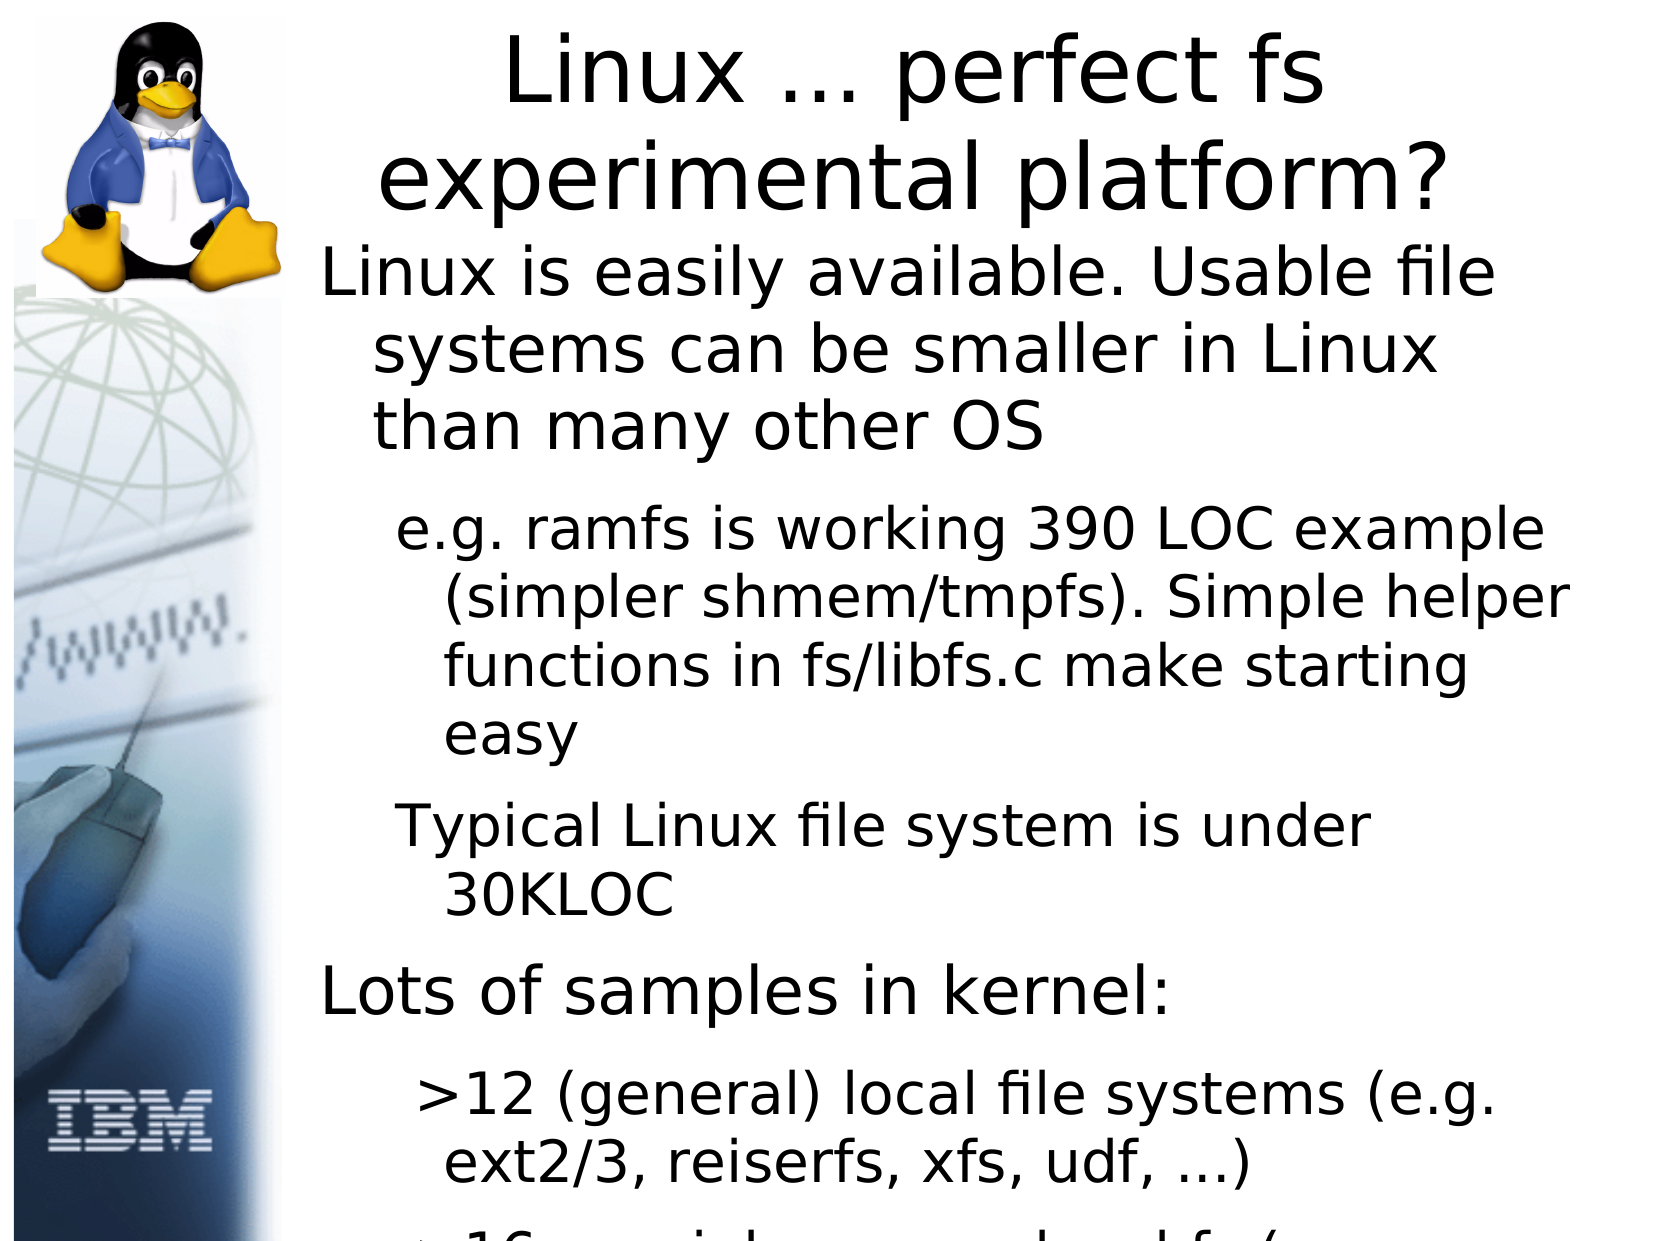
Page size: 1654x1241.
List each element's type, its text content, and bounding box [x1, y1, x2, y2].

list Linux is easily available. Usable file systems can be smaller in Linux than many other OS e.g. ramfs is working 390 LOC example (simpler shmem/tmpfs). Simple helper functions in fs/libfs.c make starting easy Typical Linux file system is under 30KLOC Lots of samples in kernel: >12 (general) local file systems (e.g. ext2/3, reiserfs, xfs, udf, ...) >16 special purpose local fs (e.g. ecryptfs) 8 network/cluster fs (nfs, cifs, gfs2, ocfs2...) [301, 234, 1590, 1208]
title Linux ... perfect fs experimental platform? [301, 21, 1528, 227]
